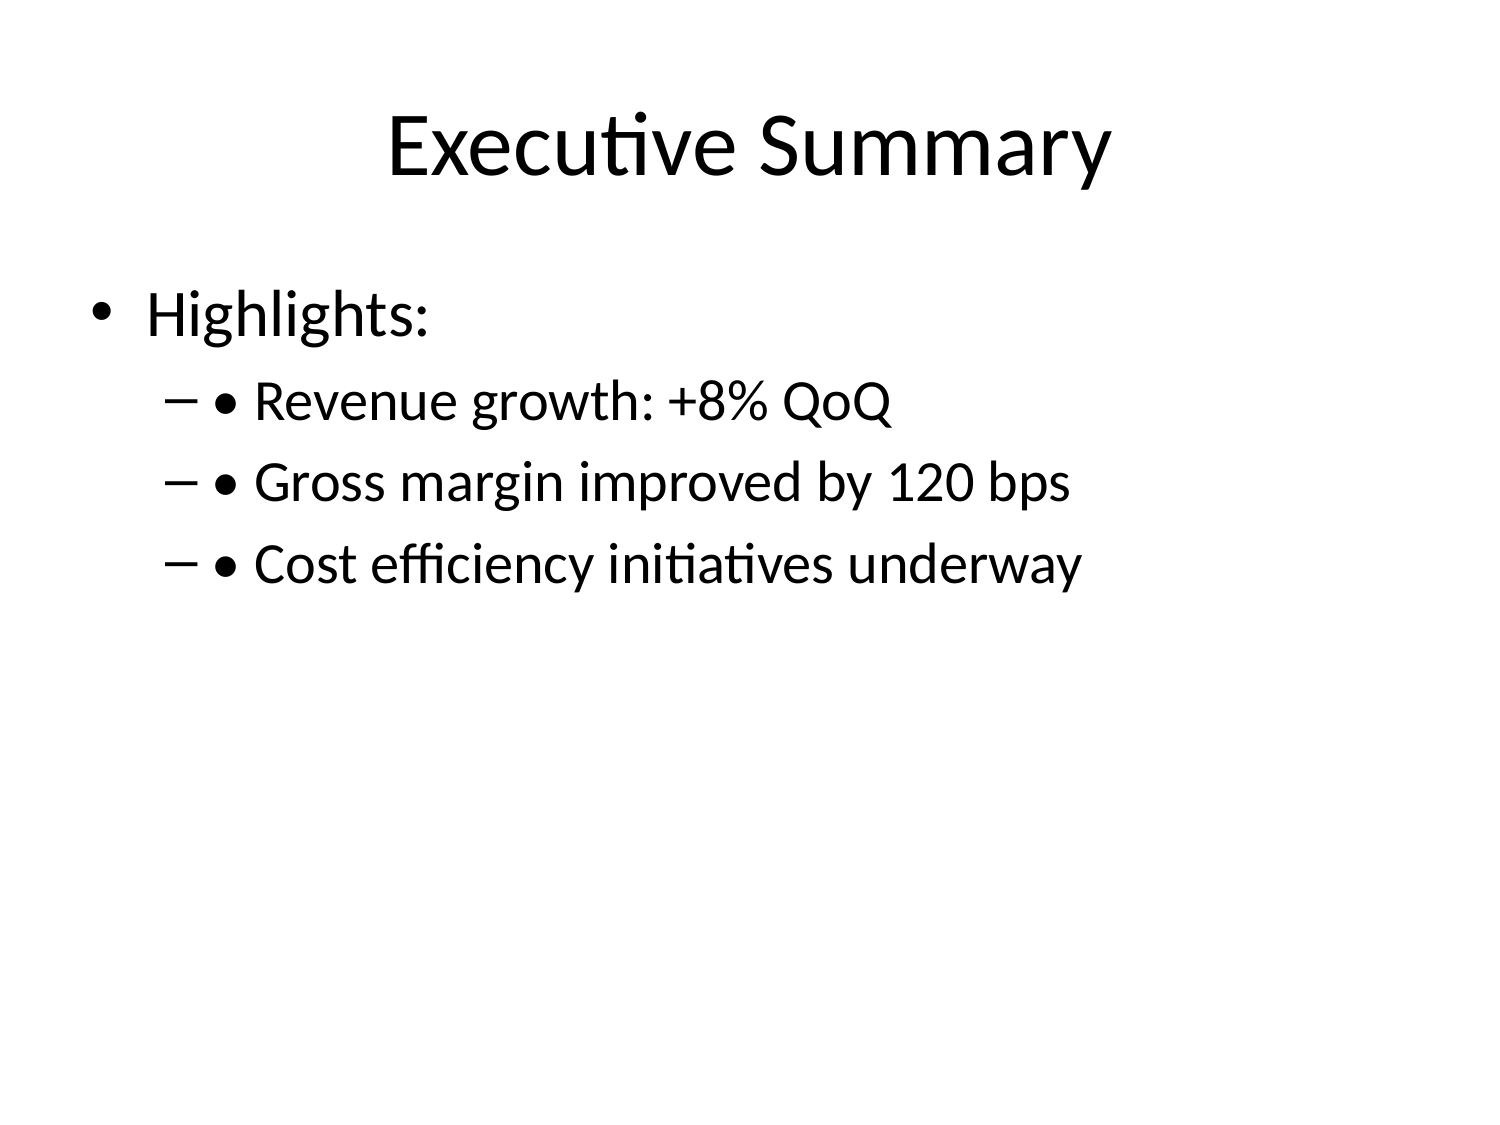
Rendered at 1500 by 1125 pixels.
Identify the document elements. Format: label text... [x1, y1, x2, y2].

list Highlights: • Revenue growth: +8% QoQ • Gross margin improved by 120 bps • Cost efficiency initiatives underway [75, 262, 1425, 1005]
title Executive Summary [75, 45, 1425, 233]
